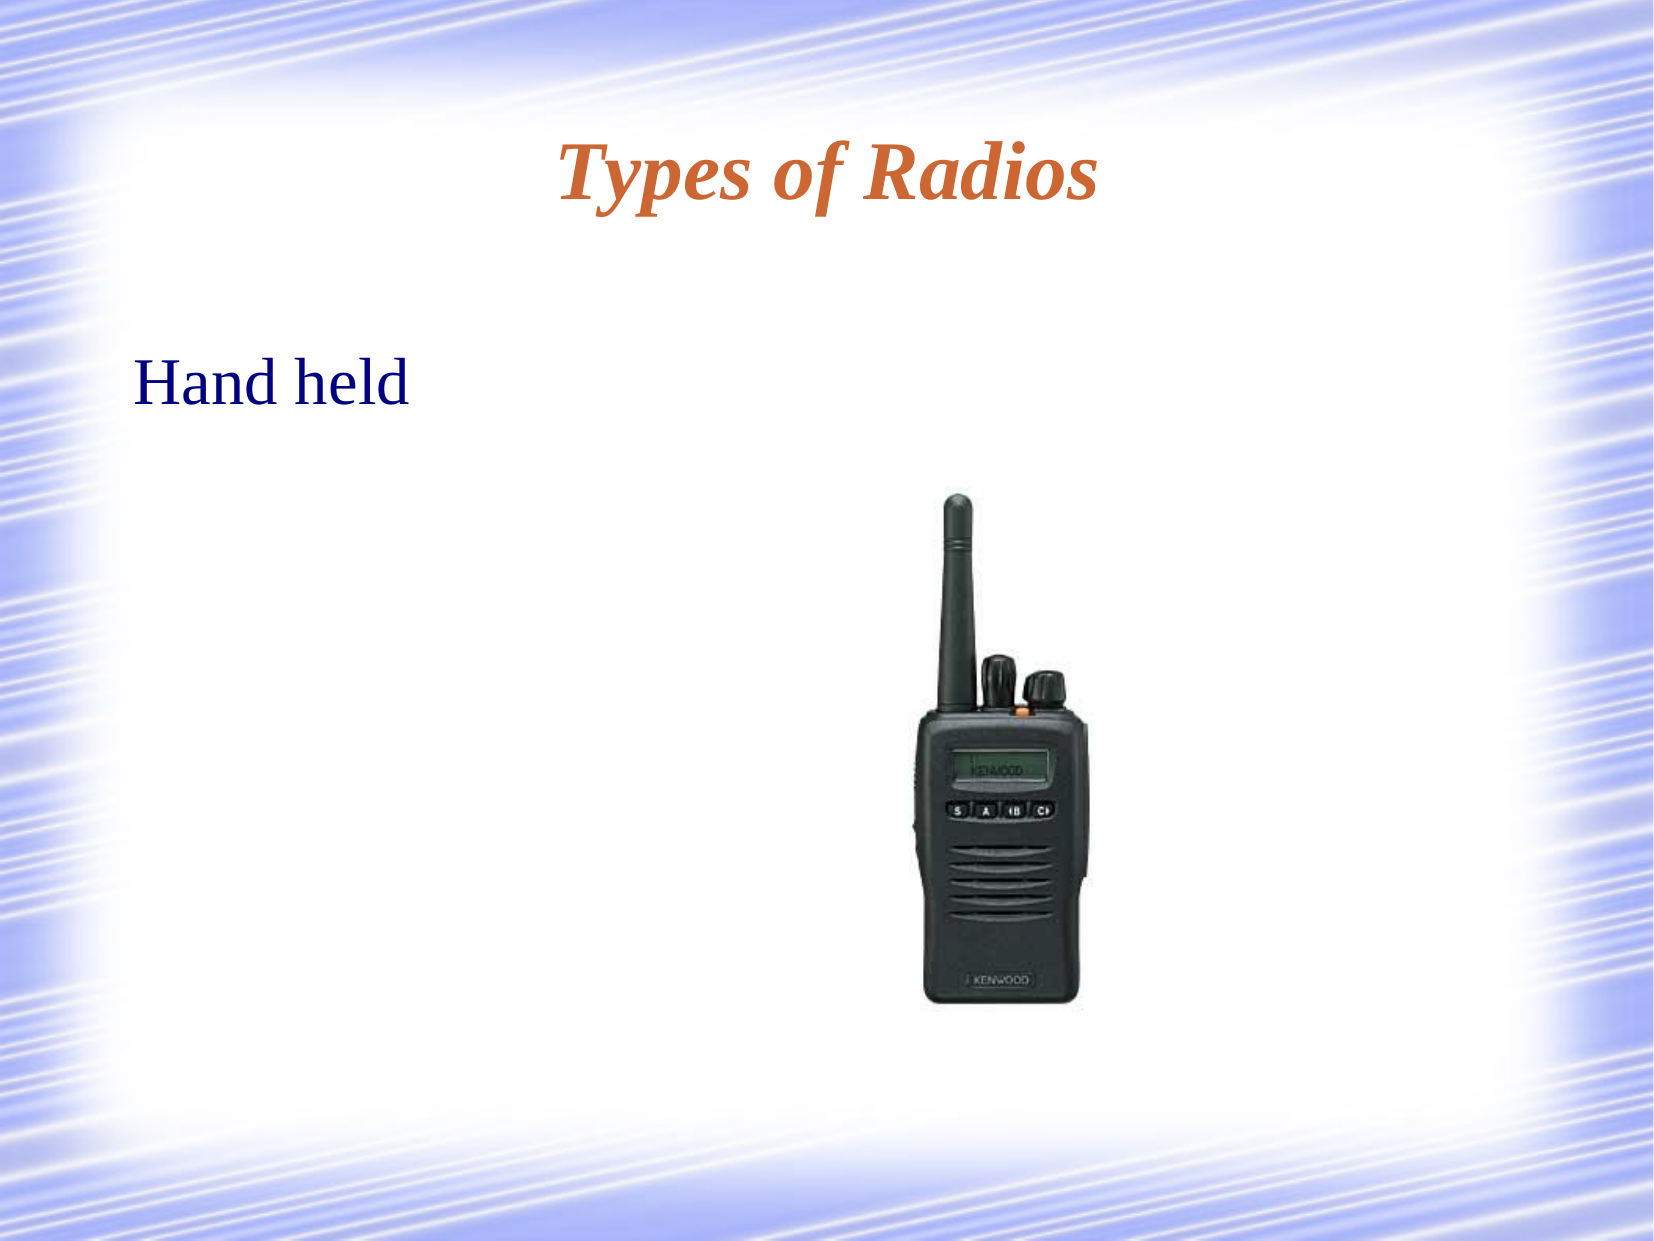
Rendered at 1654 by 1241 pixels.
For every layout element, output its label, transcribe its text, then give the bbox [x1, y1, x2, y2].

title Types of Radios [121, 67, 1534, 275]
list Hand held [121, 344, 1534, 1127]
picture [0, 0, 1654, 1241]
